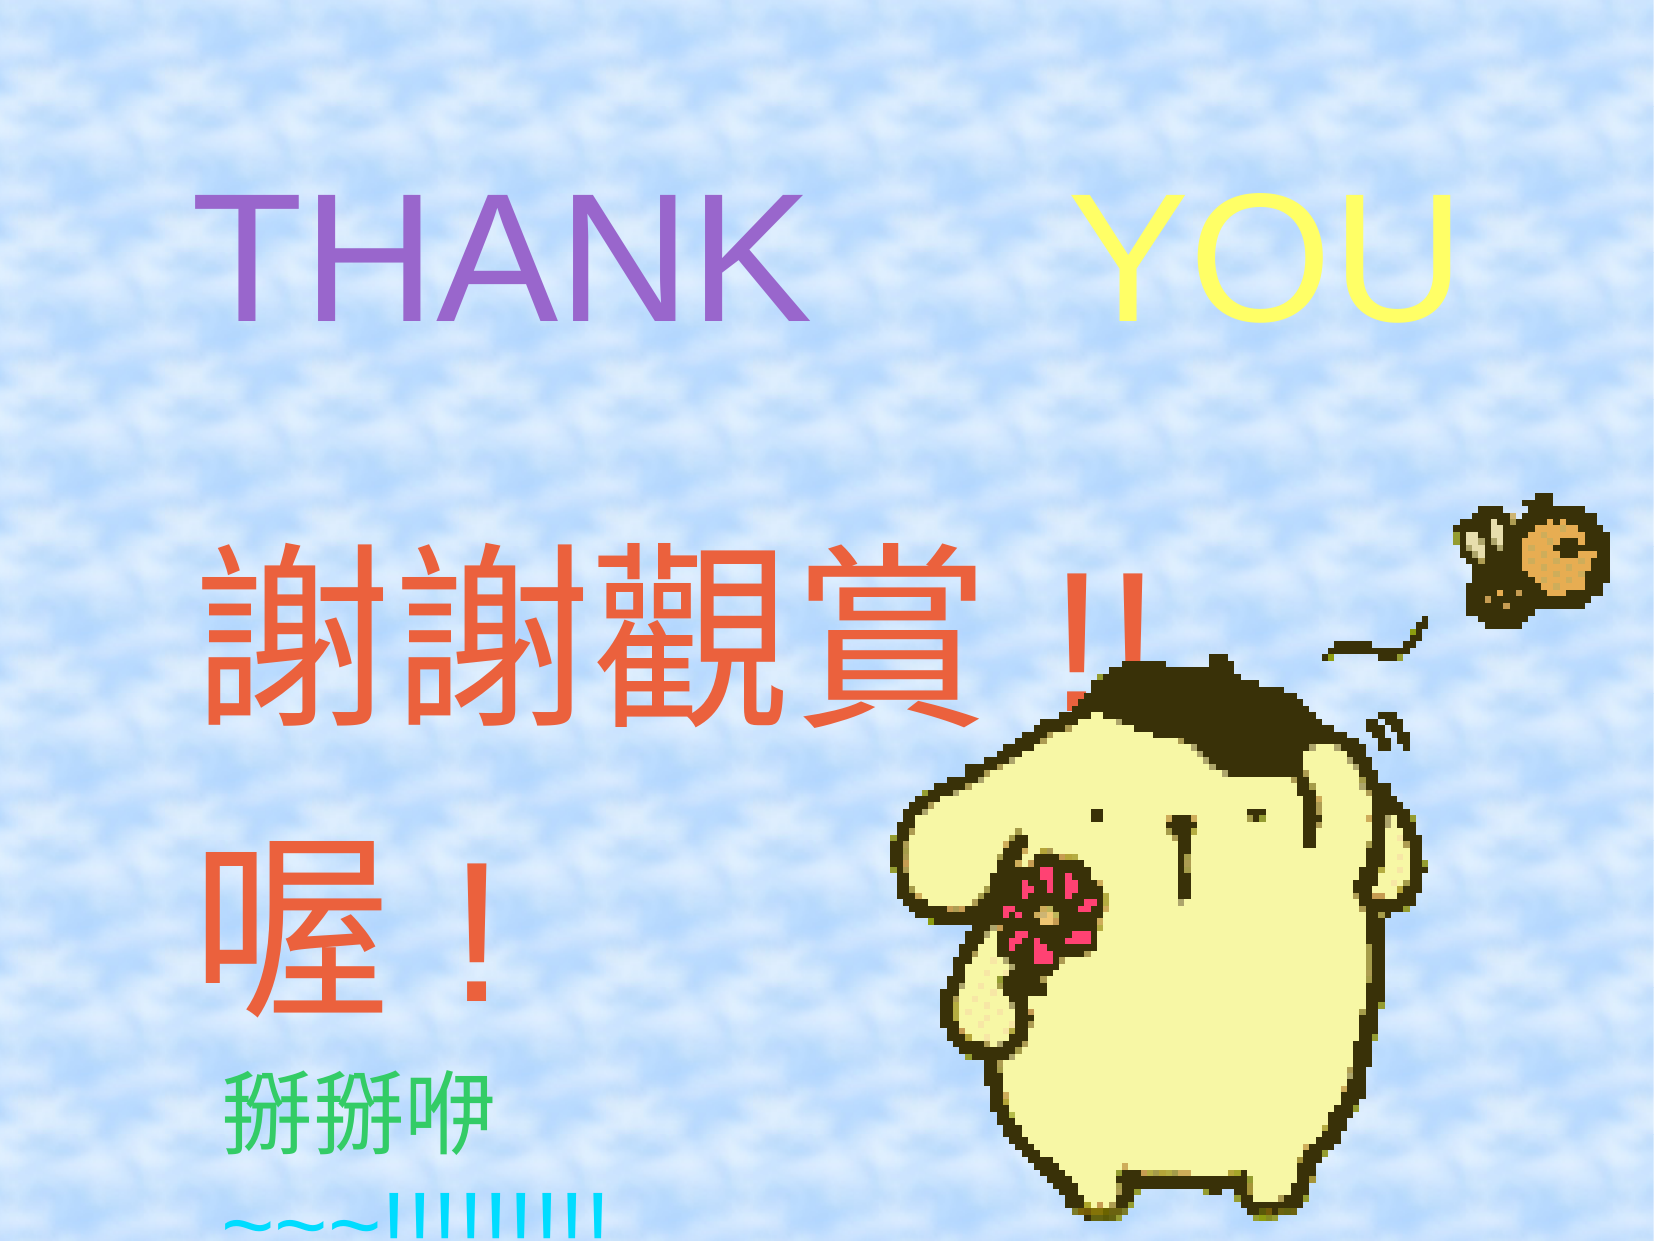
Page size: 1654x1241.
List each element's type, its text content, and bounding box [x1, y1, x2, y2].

text_box 掰掰咿~~~!!!!!!!!! [206, 1033, 650, 1241]
text_box 謝謝觀賞!!喔! [177, 472, 797, 969]
text_box THANK YOU [177, 147, 1595, 368]
picture [0, 0, 1654, 1241]
